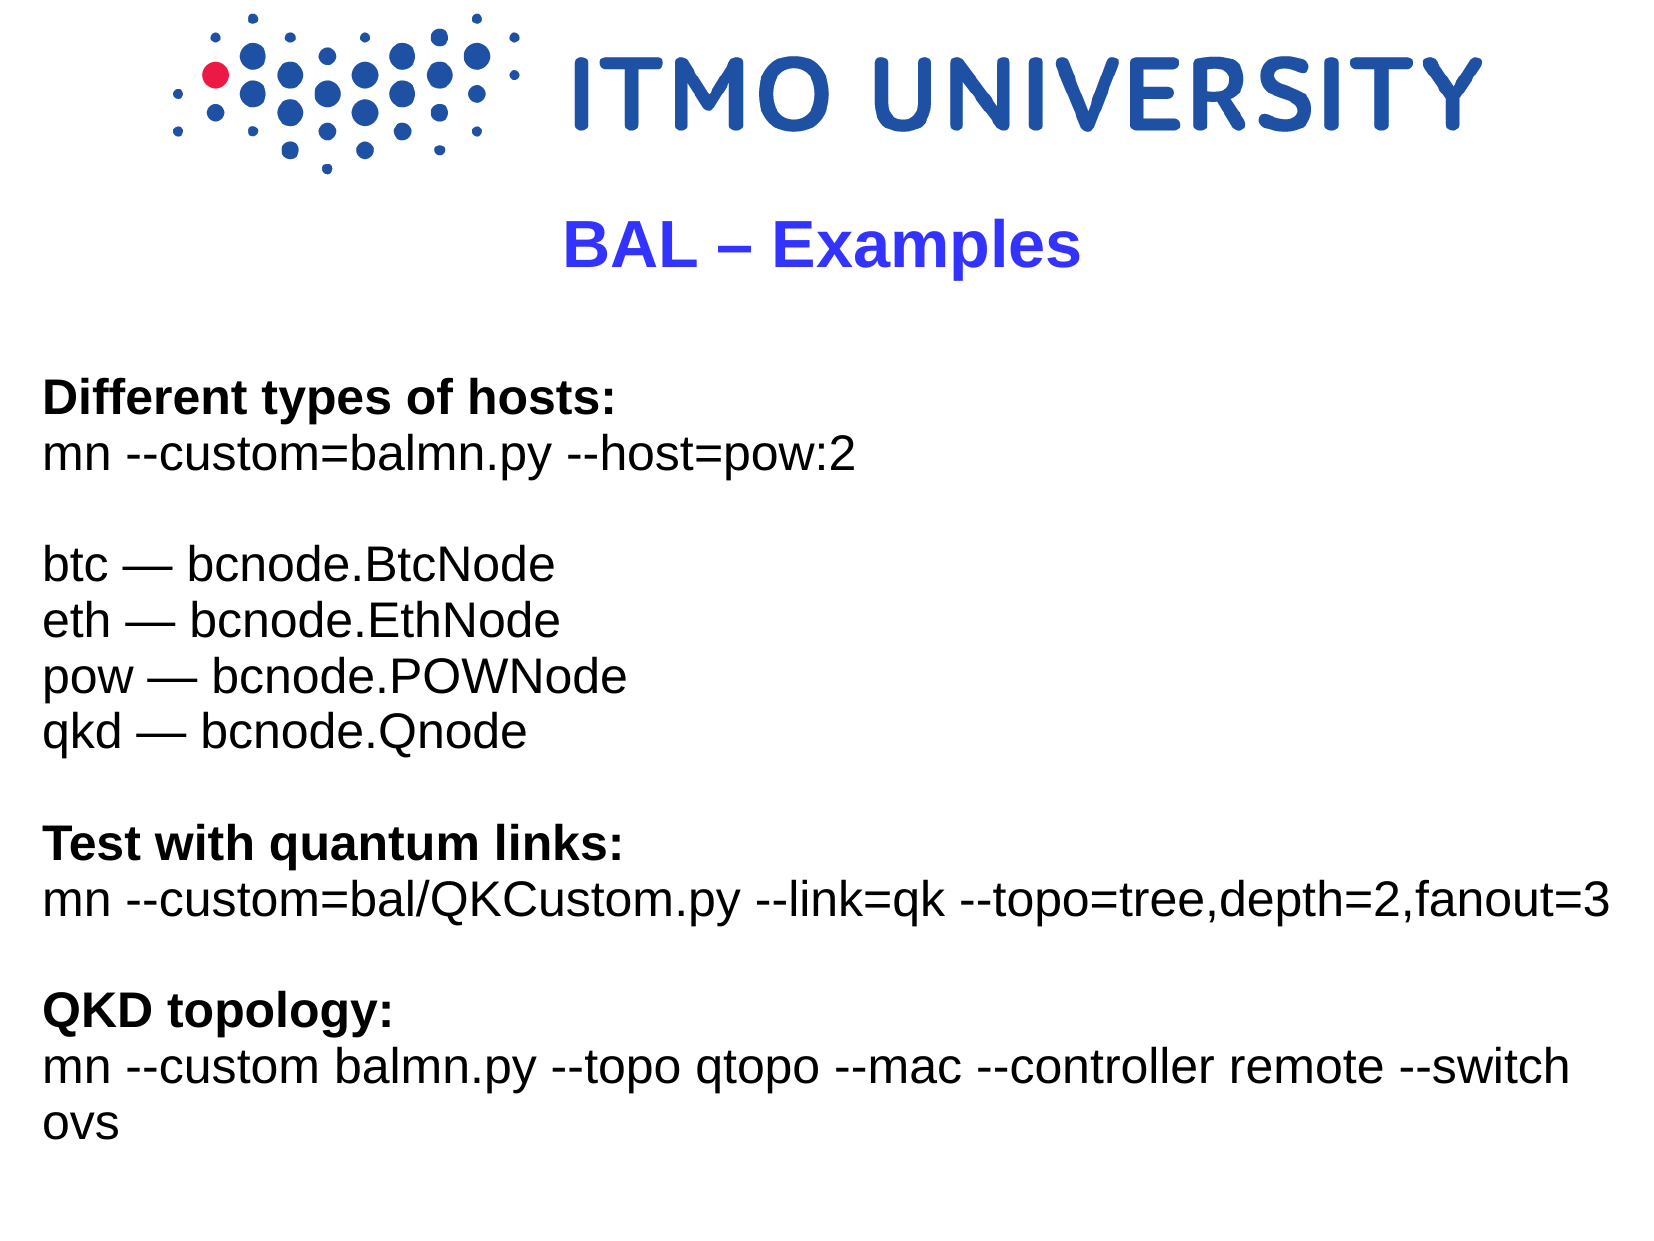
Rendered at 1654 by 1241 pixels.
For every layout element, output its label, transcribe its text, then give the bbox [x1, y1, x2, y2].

text_box BAL – Examples [48, 165, 1597, 321]
picture [0, 0, 1654, 306]
text_box Different types of hosts: mn --custom=balmn.py --host=pow:2 btc — bcnode.BtcNode eth — bcnode.EthNode pow — bcnode.POWNode qkd — bcnode.Qnode Test with quantum links: mn --custom=bal/QKCustom.py --link=qk --topo=tree,depth=2,fanout=3 QKD topology: mn --custom balmn.py --topo qtopo --mac --controller remote --switch ovs [27, 361, 1654, 1241]
